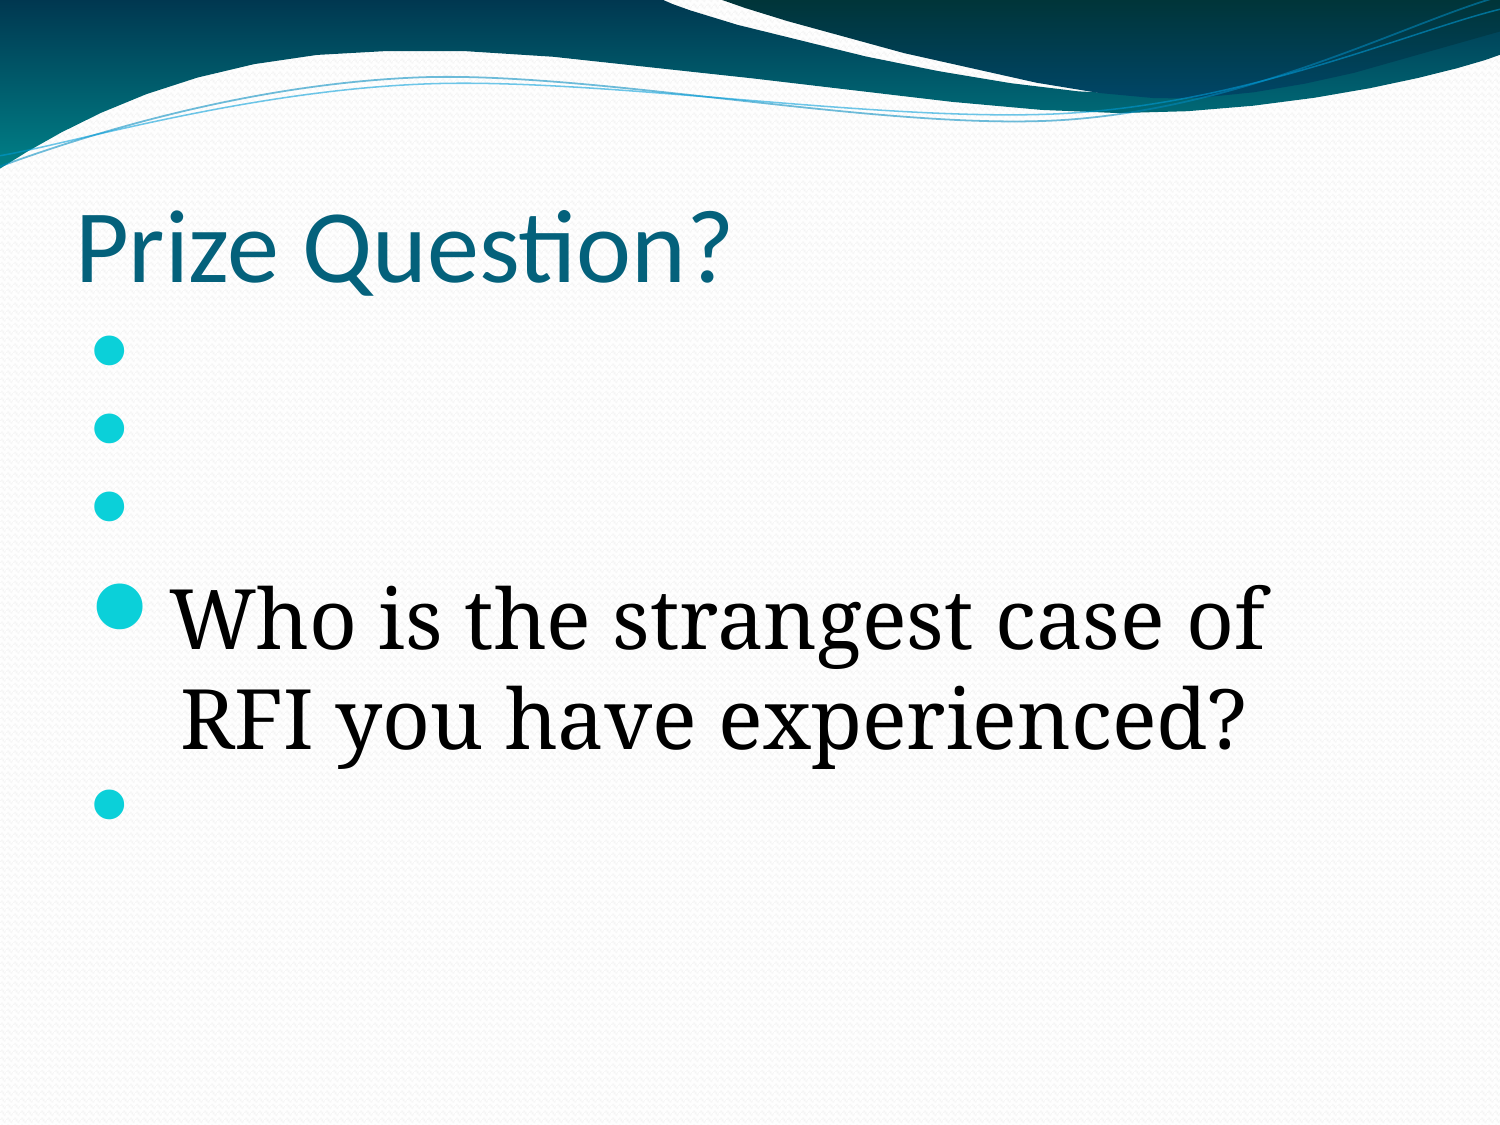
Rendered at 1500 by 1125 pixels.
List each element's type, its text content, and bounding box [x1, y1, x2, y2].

list Who is the strangest case of RFI you have experienced? [75, 317, 1426, 1038]
title Prize Question? [75, 115, 1426, 304]
